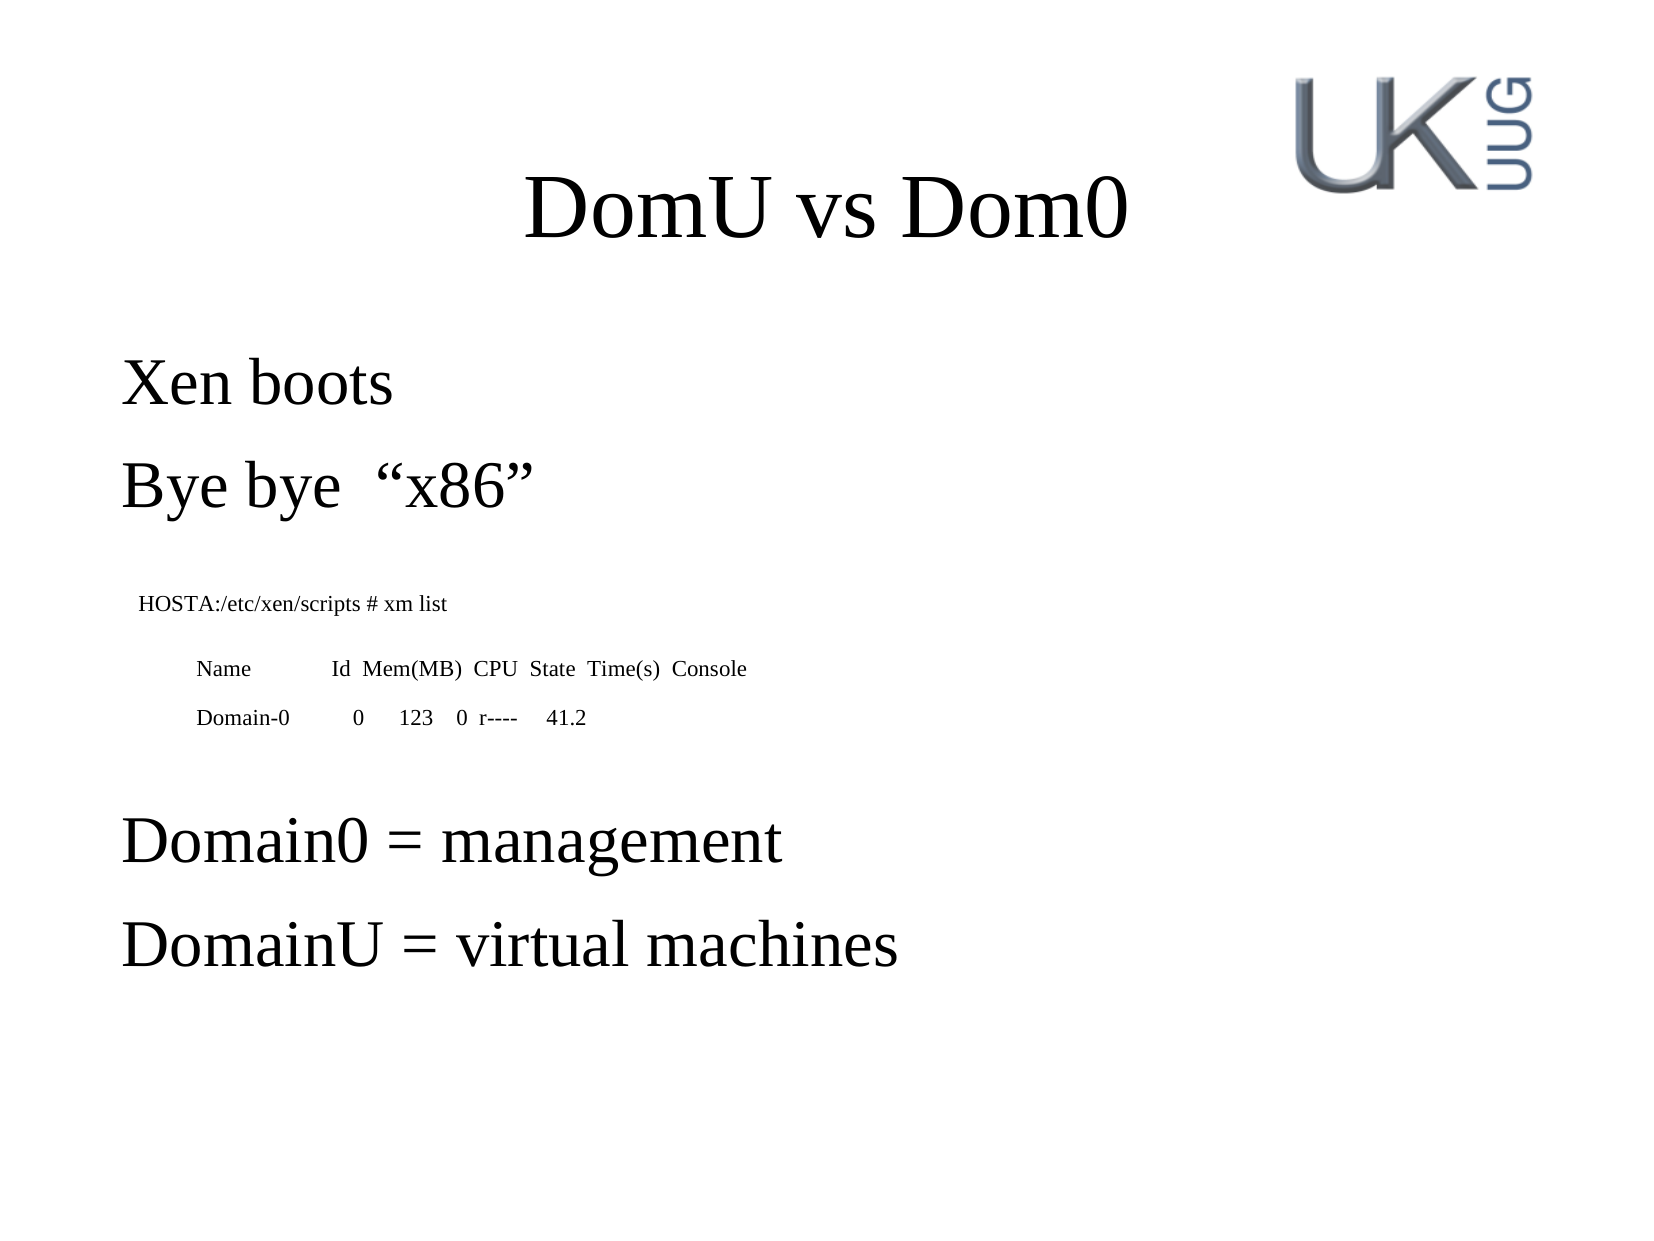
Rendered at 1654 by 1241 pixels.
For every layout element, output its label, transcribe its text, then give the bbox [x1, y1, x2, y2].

picture [1289, 74, 1538, 196]
list Xen boots Bye bye “x86” HOSTA:/etc/xen/scripts # xm list Name Id Mem(MB) CPU State Time(s) Console Domain-0 0 123 0 r---- 41.2 Domain0 = management DomainU = virtual machines [121, 344, 1534, 1186]
title DomU vs Dom0 [121, 102, 1534, 311]
